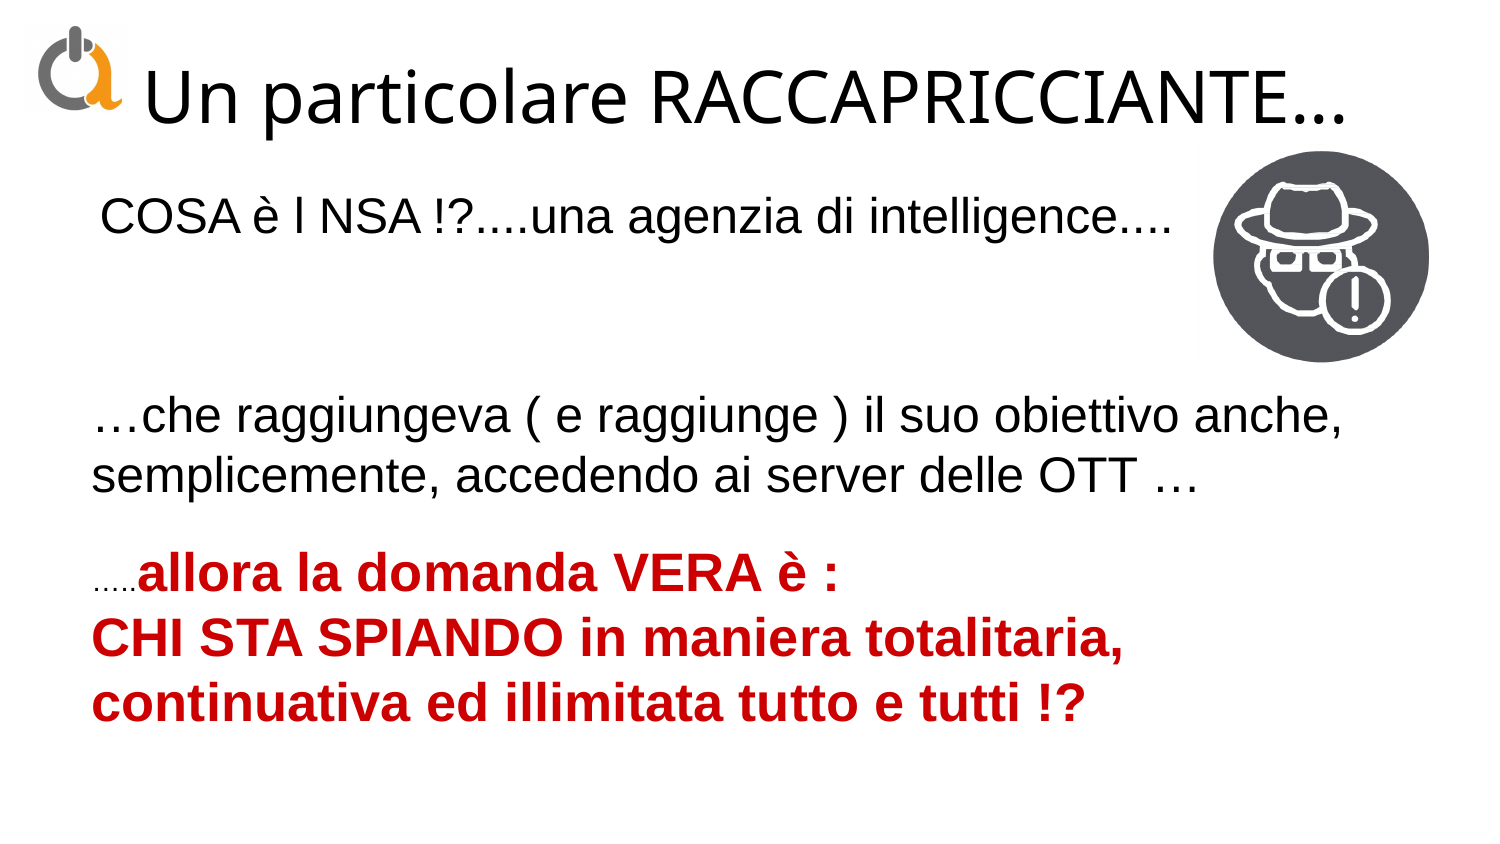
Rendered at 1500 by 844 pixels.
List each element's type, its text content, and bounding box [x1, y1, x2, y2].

title Un particolare RACCAPRICCIANTE... [128, 23, 1477, 165]
picture [23, 23, 128, 116]
title COSA è l NSA !?....una agenzia di intelligence.... …che raggiungeva ( e raggiunge ) il suo obiettivo anche, semplicemente, accedendo ai server delle OTT … …..allora la domanda VERA è : CHI STA SPIANDO in maniera totalitaria, continuativa ed illimitata tutto e tutti !? [41, 136, 1459, 780]
